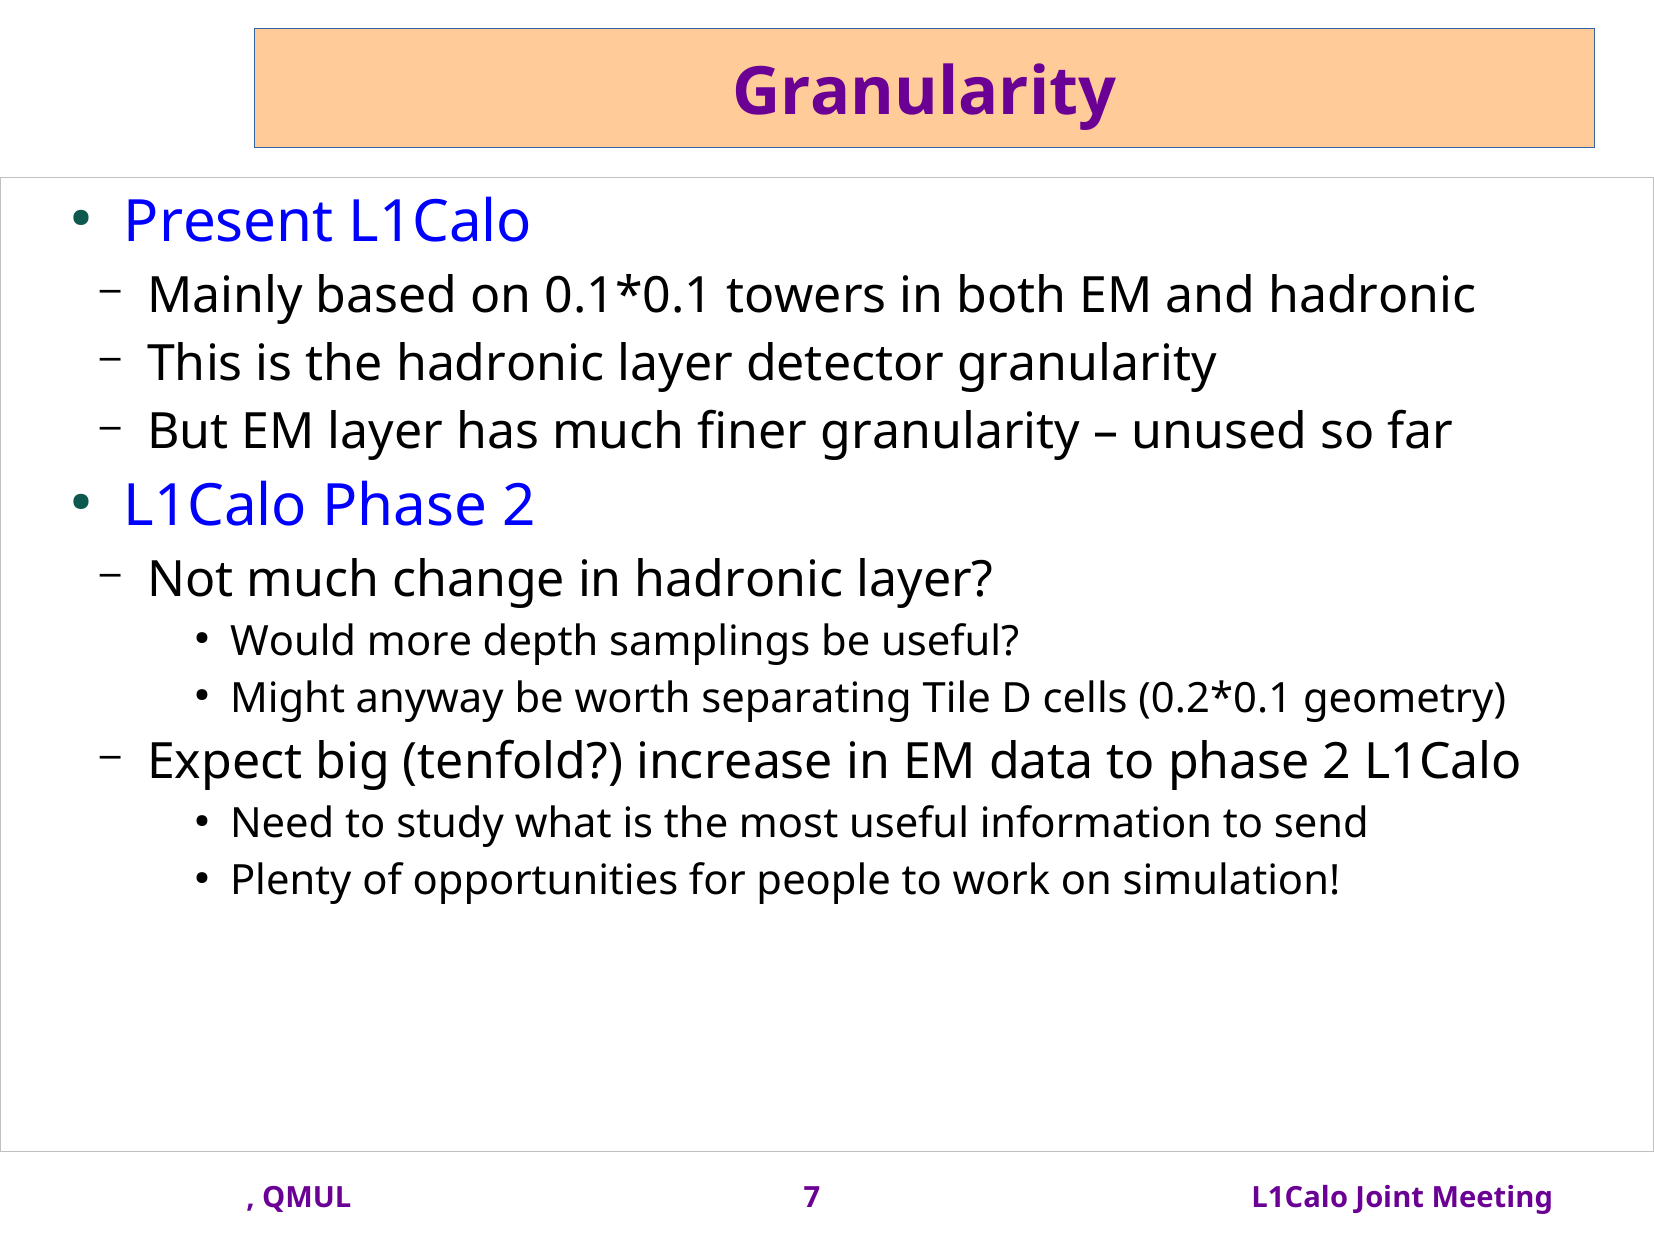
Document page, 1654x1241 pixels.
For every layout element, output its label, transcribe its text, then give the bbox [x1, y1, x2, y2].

list Present L1Calo Mainly based on 0.1*0.1 towers in both EM and hadronic This is the hadronic layer detector granularity But EM layer has much finer granularity – unused so far L1Calo Phase 2 Not much change in hadronic layer? Would more depth samplings be useful? Might anyway be worth separating Tile D cells (0.2*0.1 geometry) Expect big (tenfold?) increase in EM data to phase 2 L1Calo Need to study what is the most useful information to send Plenty of opportunities for people to work on simulation! [52, 179, 1598, 1152]
title Granularity [254, 28, 1595, 148]
